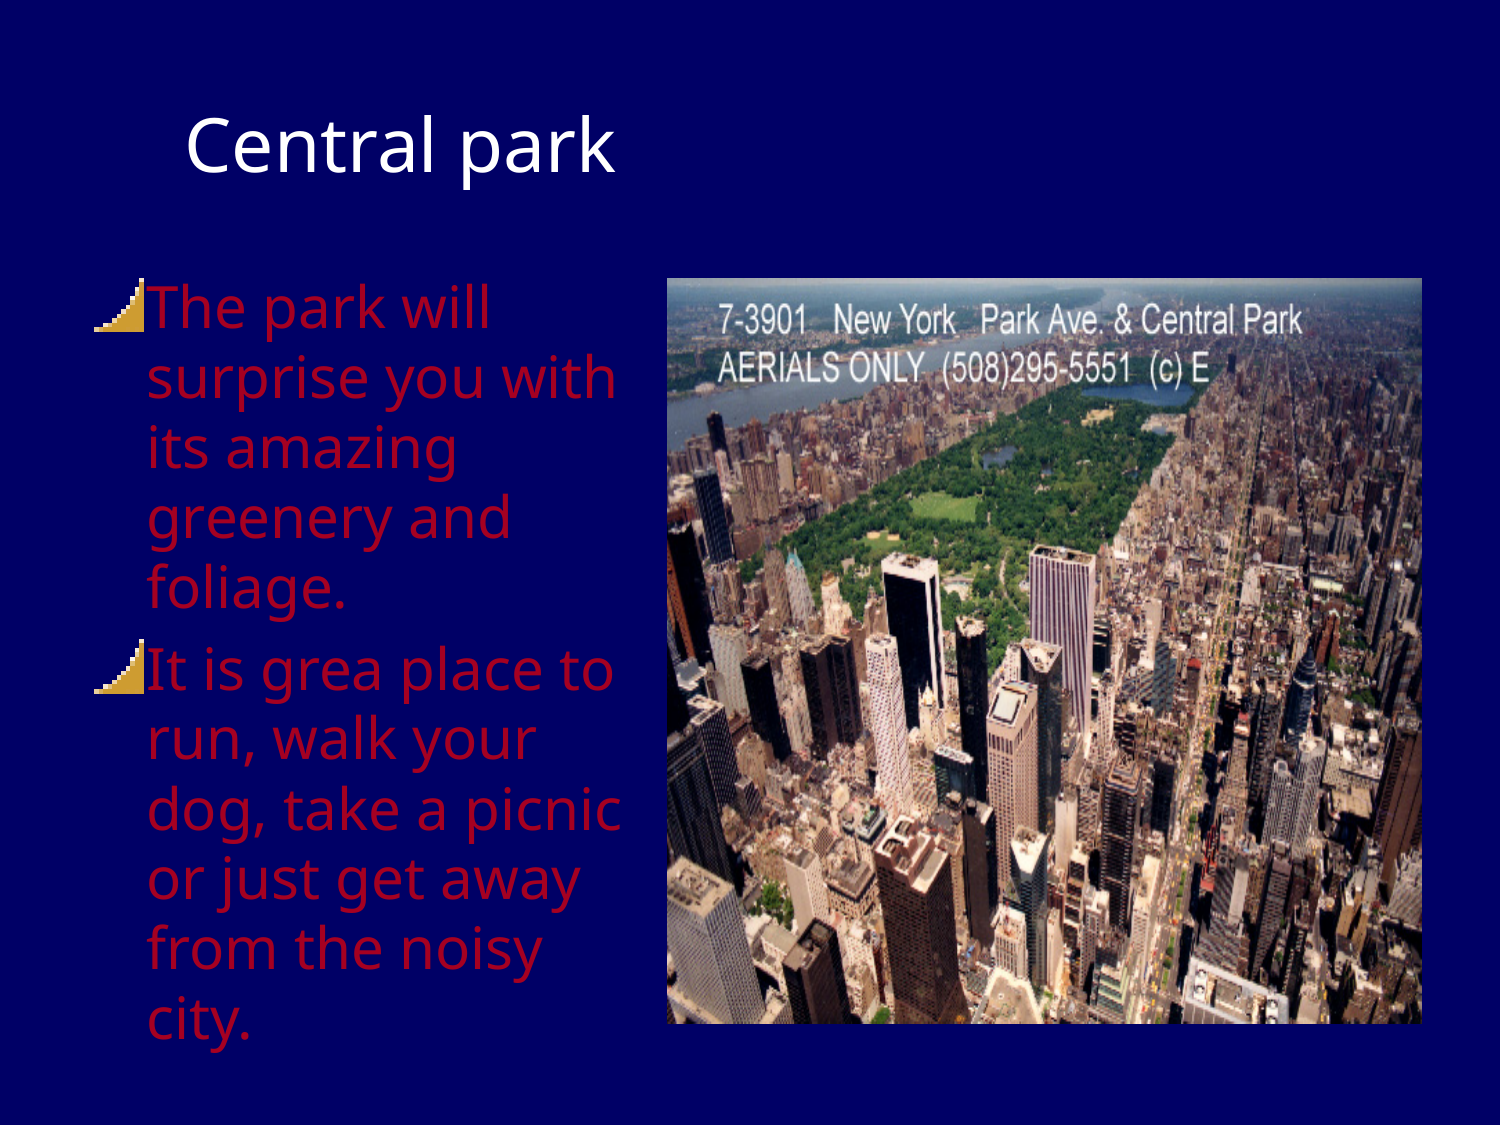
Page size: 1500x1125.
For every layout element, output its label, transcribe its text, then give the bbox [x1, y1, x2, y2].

list The park will surprise you with its amazing greenery and foliage. It is grea place to run, walk your dog, take a picnic or just get away from the noisy city. [75, 262, 644, 1071]
text_box Central park [147, 90, 654, 197]
picture [667, 278, 1422, 1024]
